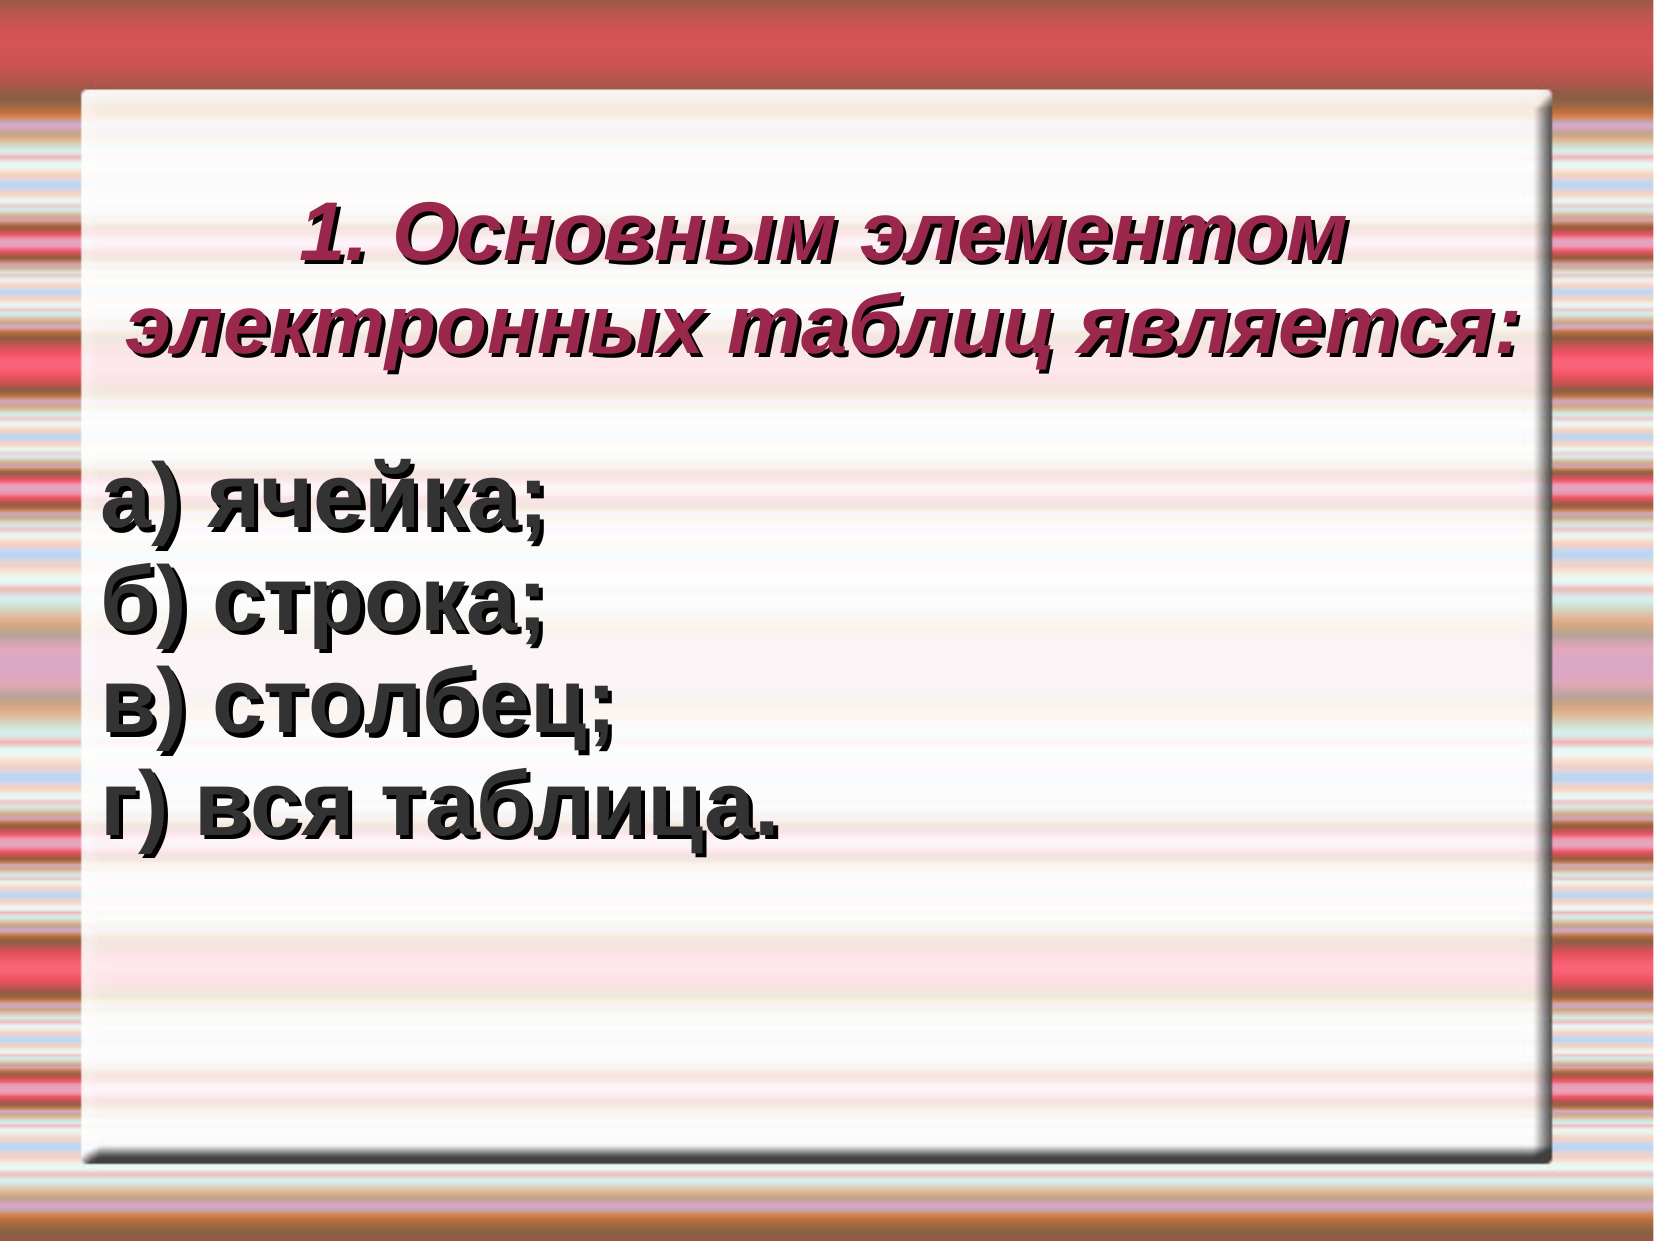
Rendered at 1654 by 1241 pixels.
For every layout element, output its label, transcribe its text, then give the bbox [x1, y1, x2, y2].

picture [0, 0, 1654, 1241]
list а) ячейка; б) строка; в) столбец; г) вся таблица. [88, 444, 1528, 1241]
title 1. Основным элементом электронных таблиц является: [59, 137, 1590, 420]
